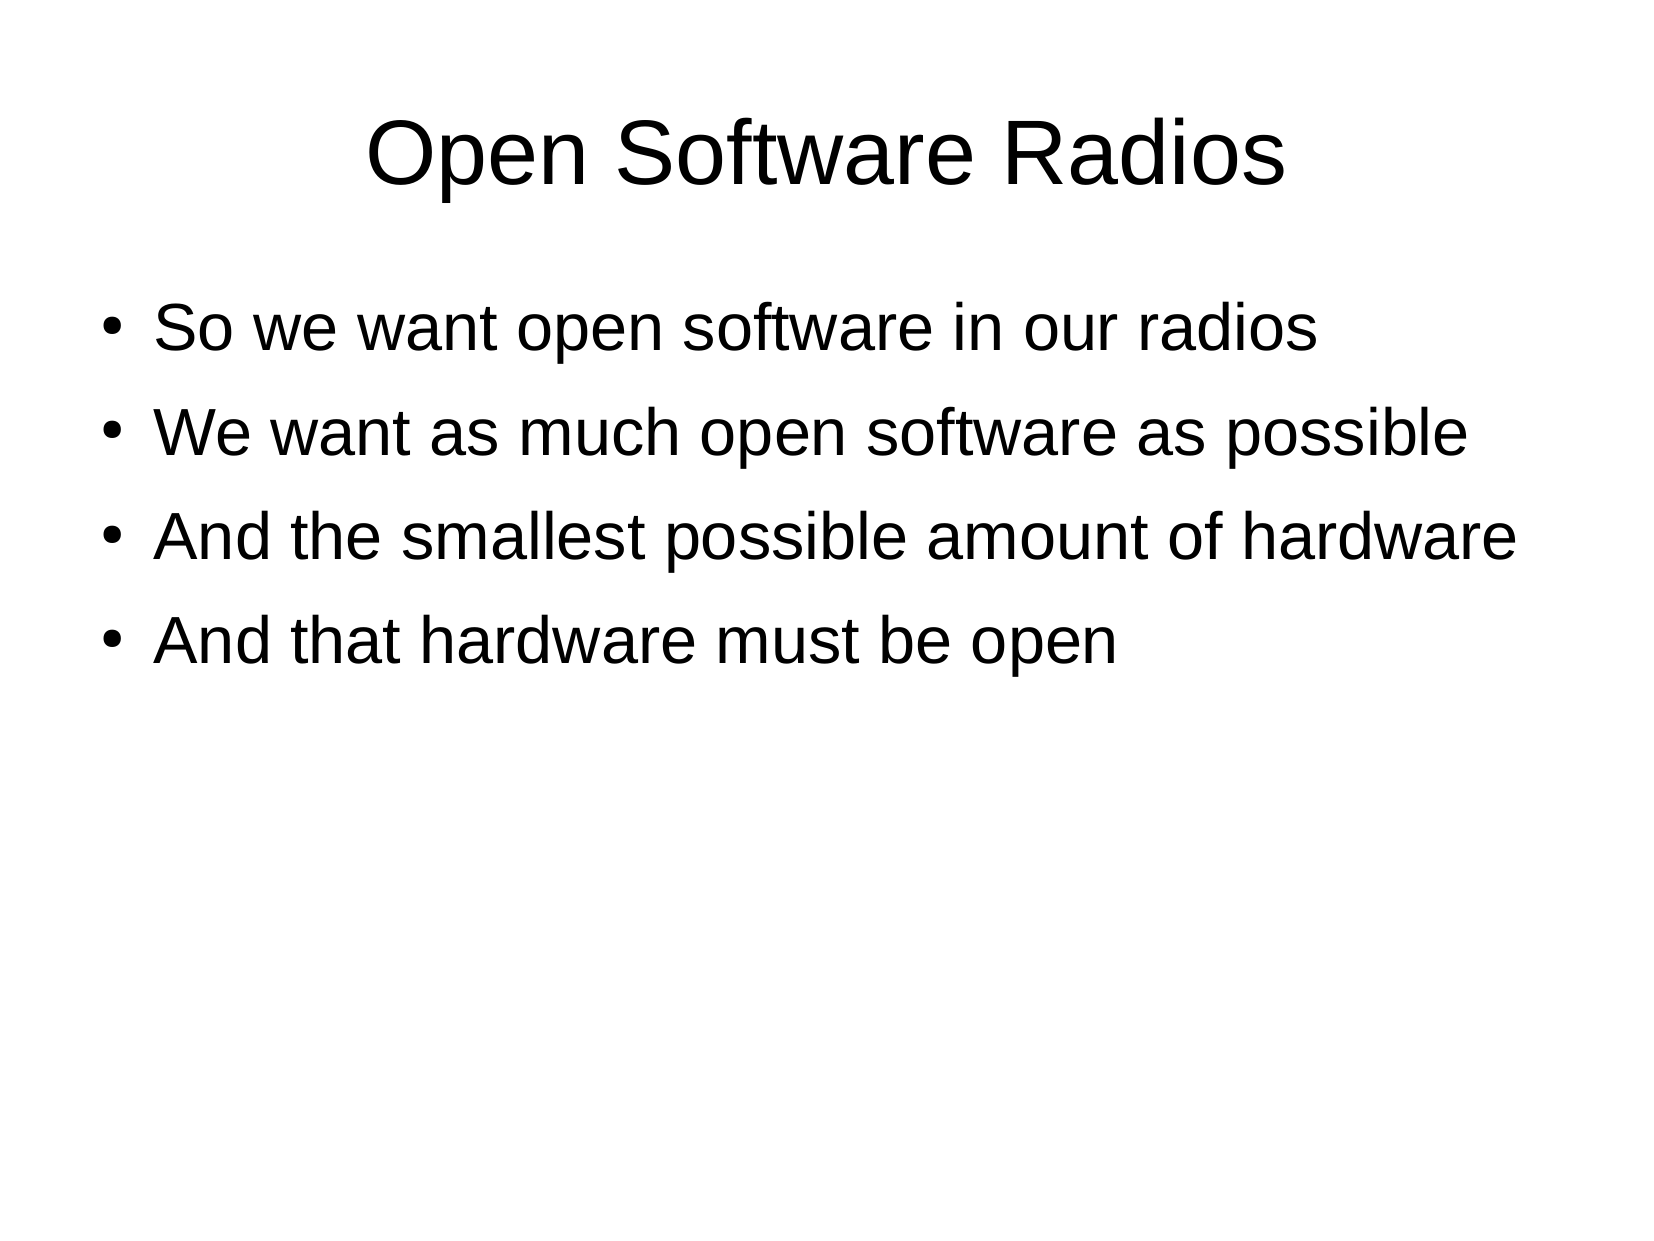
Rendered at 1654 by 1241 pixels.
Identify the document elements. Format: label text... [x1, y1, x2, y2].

list So we want open software in our radios We want as much open software as possible And the smallest possible amount of hardware And that hardware must be open [82, 290, 1571, 1010]
title Open Software Radios [82, 49, 1571, 257]
